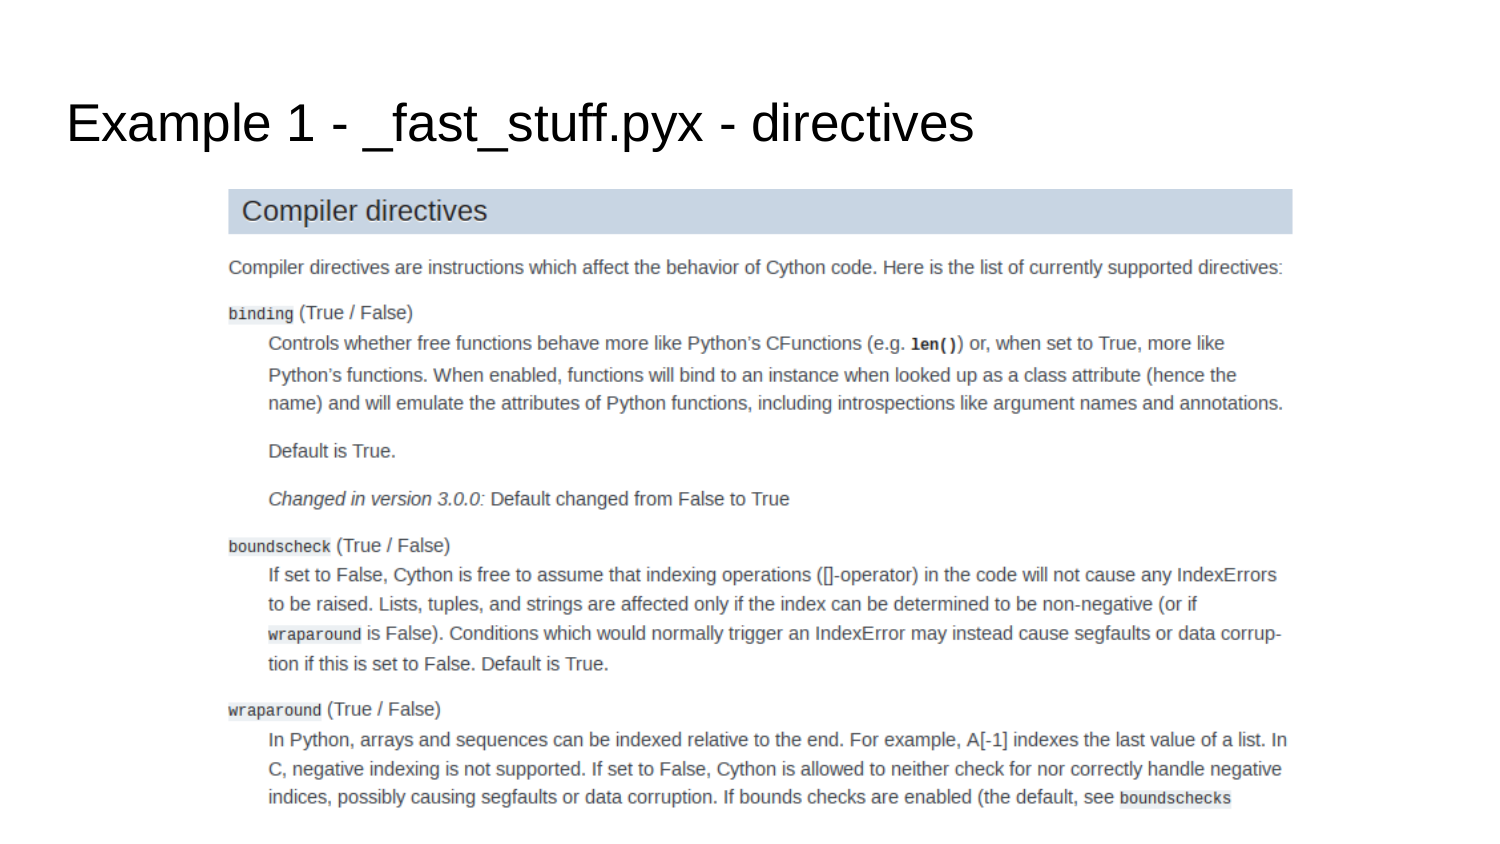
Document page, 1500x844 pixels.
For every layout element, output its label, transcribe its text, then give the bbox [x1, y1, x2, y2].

picture [194, 189, 1306, 817]
title Example 1 - _fast_stuff.pyx - directives [51, 72, 1449, 167]
